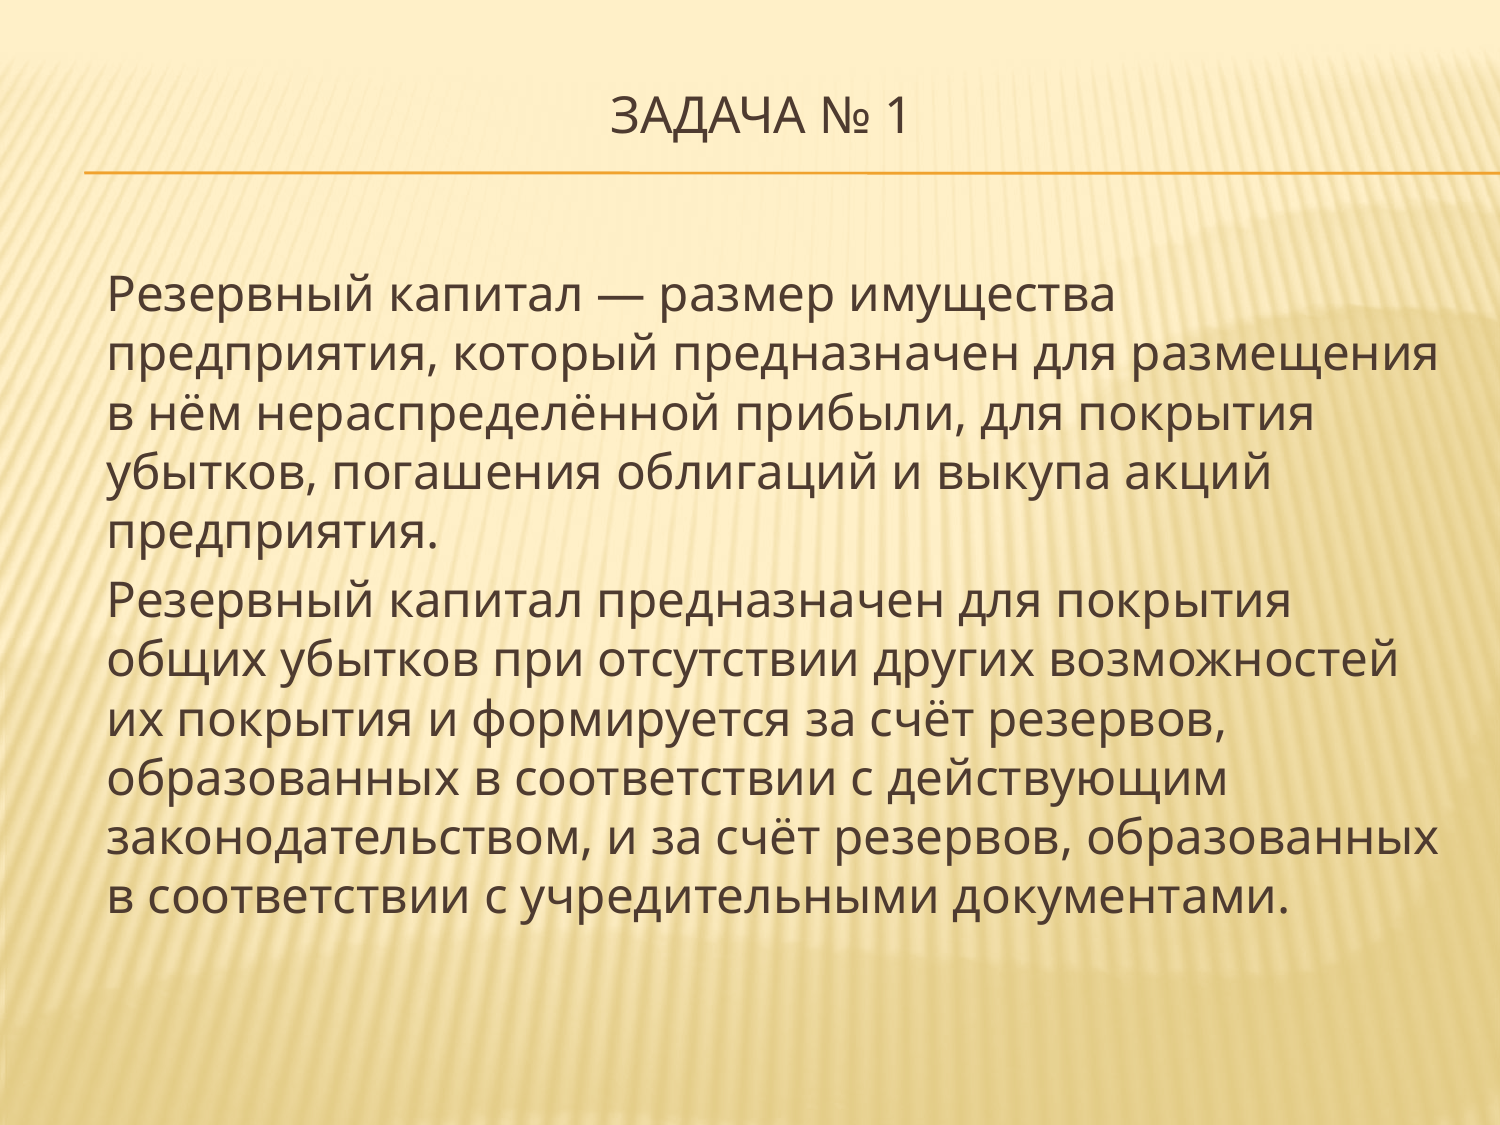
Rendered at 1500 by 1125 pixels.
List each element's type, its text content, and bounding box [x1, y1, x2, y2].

list Резервный капитал — размер имущества предприятия, который предназначен для размещения в нём нераспределённой прибыли, для покрытия убытков, погашения облигаций и выкупа акций предприятия. Резервный капитал предназначен для покрытия общих убытков при отсутствии других возможностей их покрытия и формируется за счёт резервов, образованных в соответствии с действующим законодательством, и за счёт резервов, образованных в соответствии с учредительными документами. [50, 254, 1475, 998]
picture [0, 0, 1500, 1125]
title Задача № 1 [50, 75, 1475, 213]
